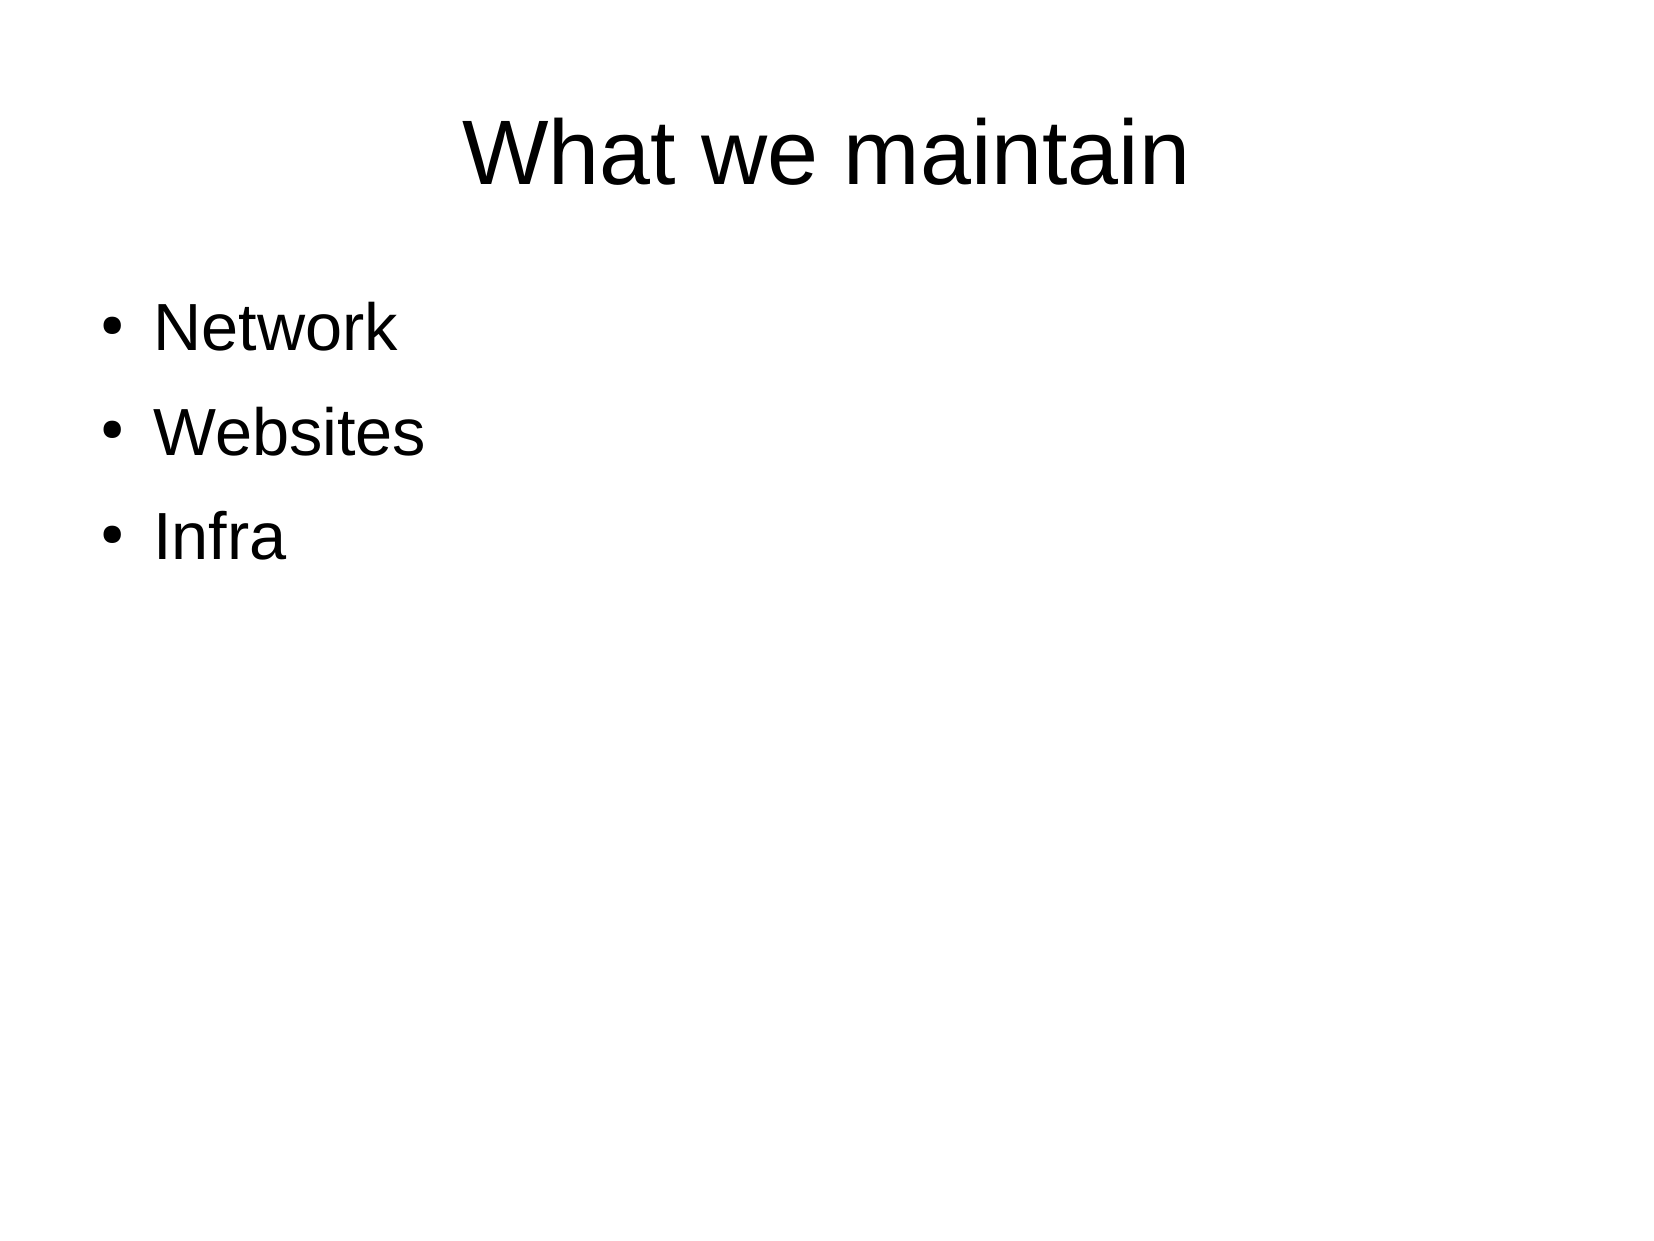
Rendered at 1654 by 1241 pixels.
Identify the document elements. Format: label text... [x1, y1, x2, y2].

list Network Websites Infra [82, 290, 1571, 1010]
title What we maintain [82, 49, 1571, 257]
